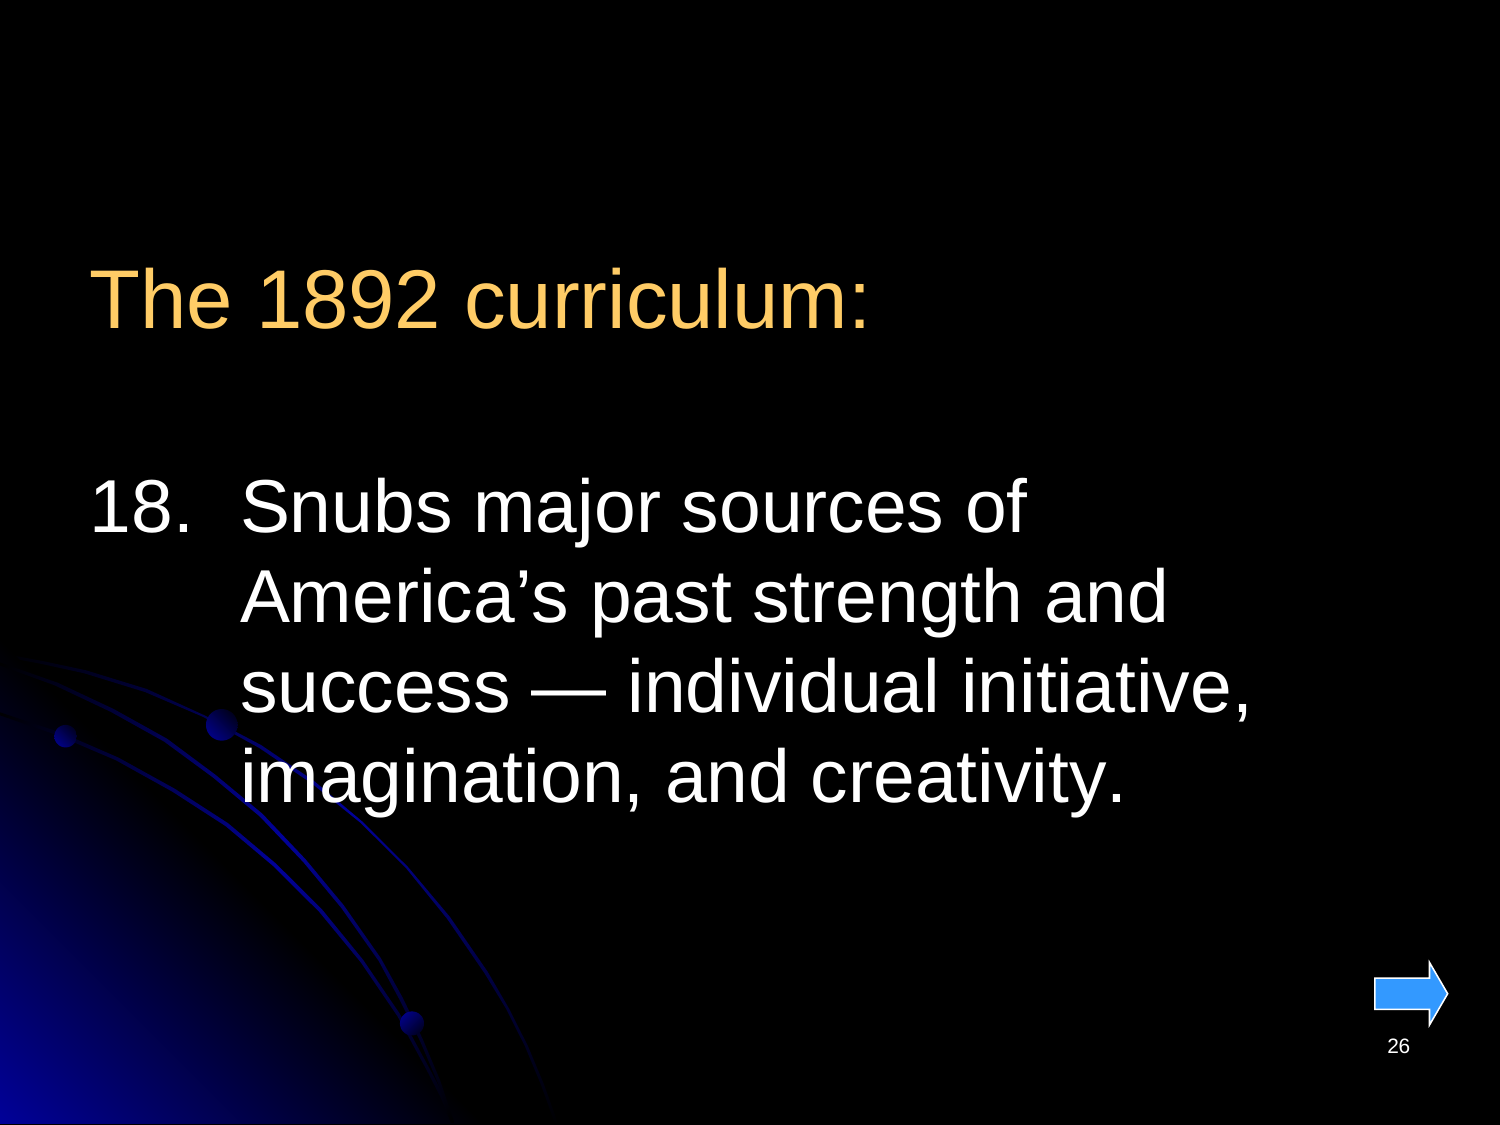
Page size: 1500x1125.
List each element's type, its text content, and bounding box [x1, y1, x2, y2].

text_box [1374, 962, 1448, 1026]
text_box The 1892 curriculum: [75, 237, 1351, 353]
text_box 18. Snubs major sources of America’s past strength and success — individual initiative, imagination, and creativity. [74, 449, 1388, 826]
